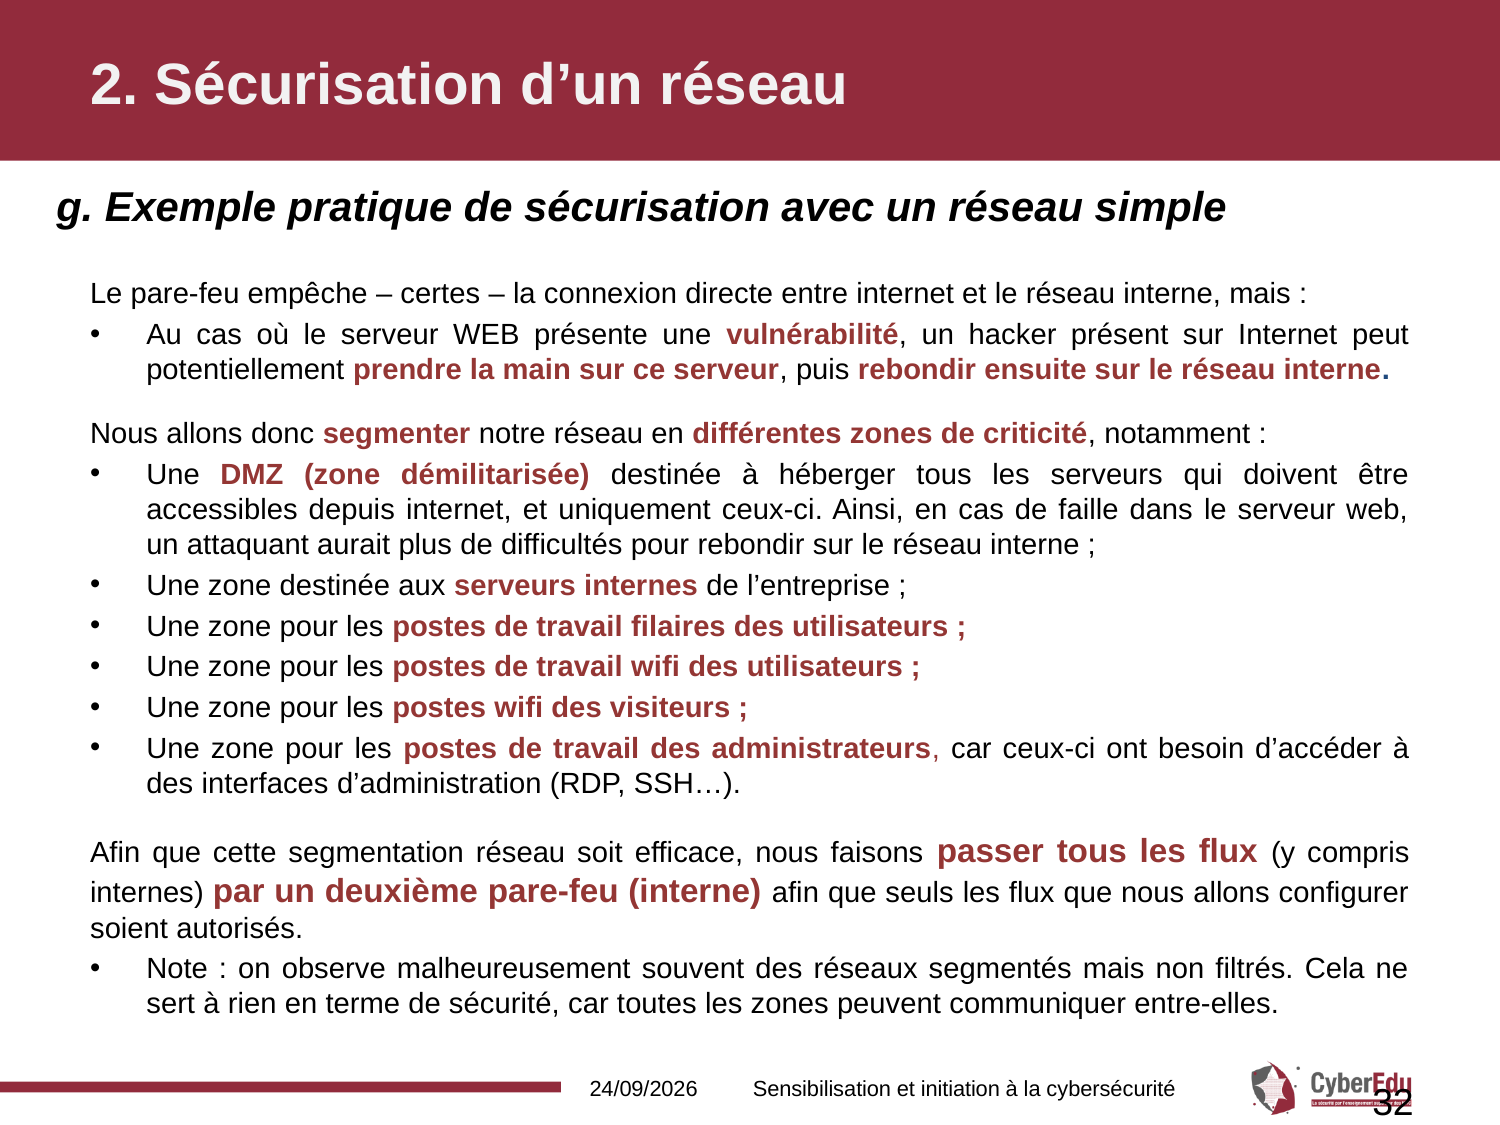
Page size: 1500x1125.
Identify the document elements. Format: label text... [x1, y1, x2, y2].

list Le pare-feu empêche – certes – la connexion directe entre internet et le réseau interne, mais : Au cas où le serveur WEB présente une vulnérabilité, un hacker présent sur Internet peut potentiellement prendre la main sur ce serveur, puis rebondir ensuite sur le réseau interne. Nous allons donc segmenter notre réseau en différentes zones de criticité, notamment : Une DMZ (zone démilitarisée) destinée à héberger tous les serveurs qui doivent être accessibles depuis internet, et uniquement ceux-ci. Ainsi, en cas de faille dans le serveur web, un attaquant aurait plus de difficultés pour rebondir sur le réseau interne ; Une zone destinée aux serveurs internes de l’entreprise ; Une zone pour les postes de travail filaires des utilisateurs ; Une zone pour les postes de travail wifi des utilisateurs ; Une zone pour les postes wifi des visiteurs ; Une zone pour les postes de travail des administrateurs, car ceux-ci ont besoin d’accéder à des interfaces d’administration (RDP, SSH…). Afin que cette segmentation réseau soit efficace, nous faisons passer tous les flux (y compris internes) par un deuxième pare-feu (interne) afin que seuls les flux que nous allons configurer soient autorisés. Note : on observe malheureusement souvent des réseaux segmentés mais non filtrés. Cela ne sert à rien en terme de sécurité, car toutes les zones peuvent communiquer entre-elles. [75, 268, 1425, 1024]
title 2. Sécurisation d’un réseau [75, 1, 1425, 161]
text_box g. Exemple pratique de sécurisation avec un réseau simple [41, 172, 1471, 268]
picture [1246, 1060, 1412, 1115]
footer Sensibilisation et initiation à la cybersécurité [738, 1057, 1236, 1118]
slide_number 15/11/2020 [561, 1057, 727, 1118]
